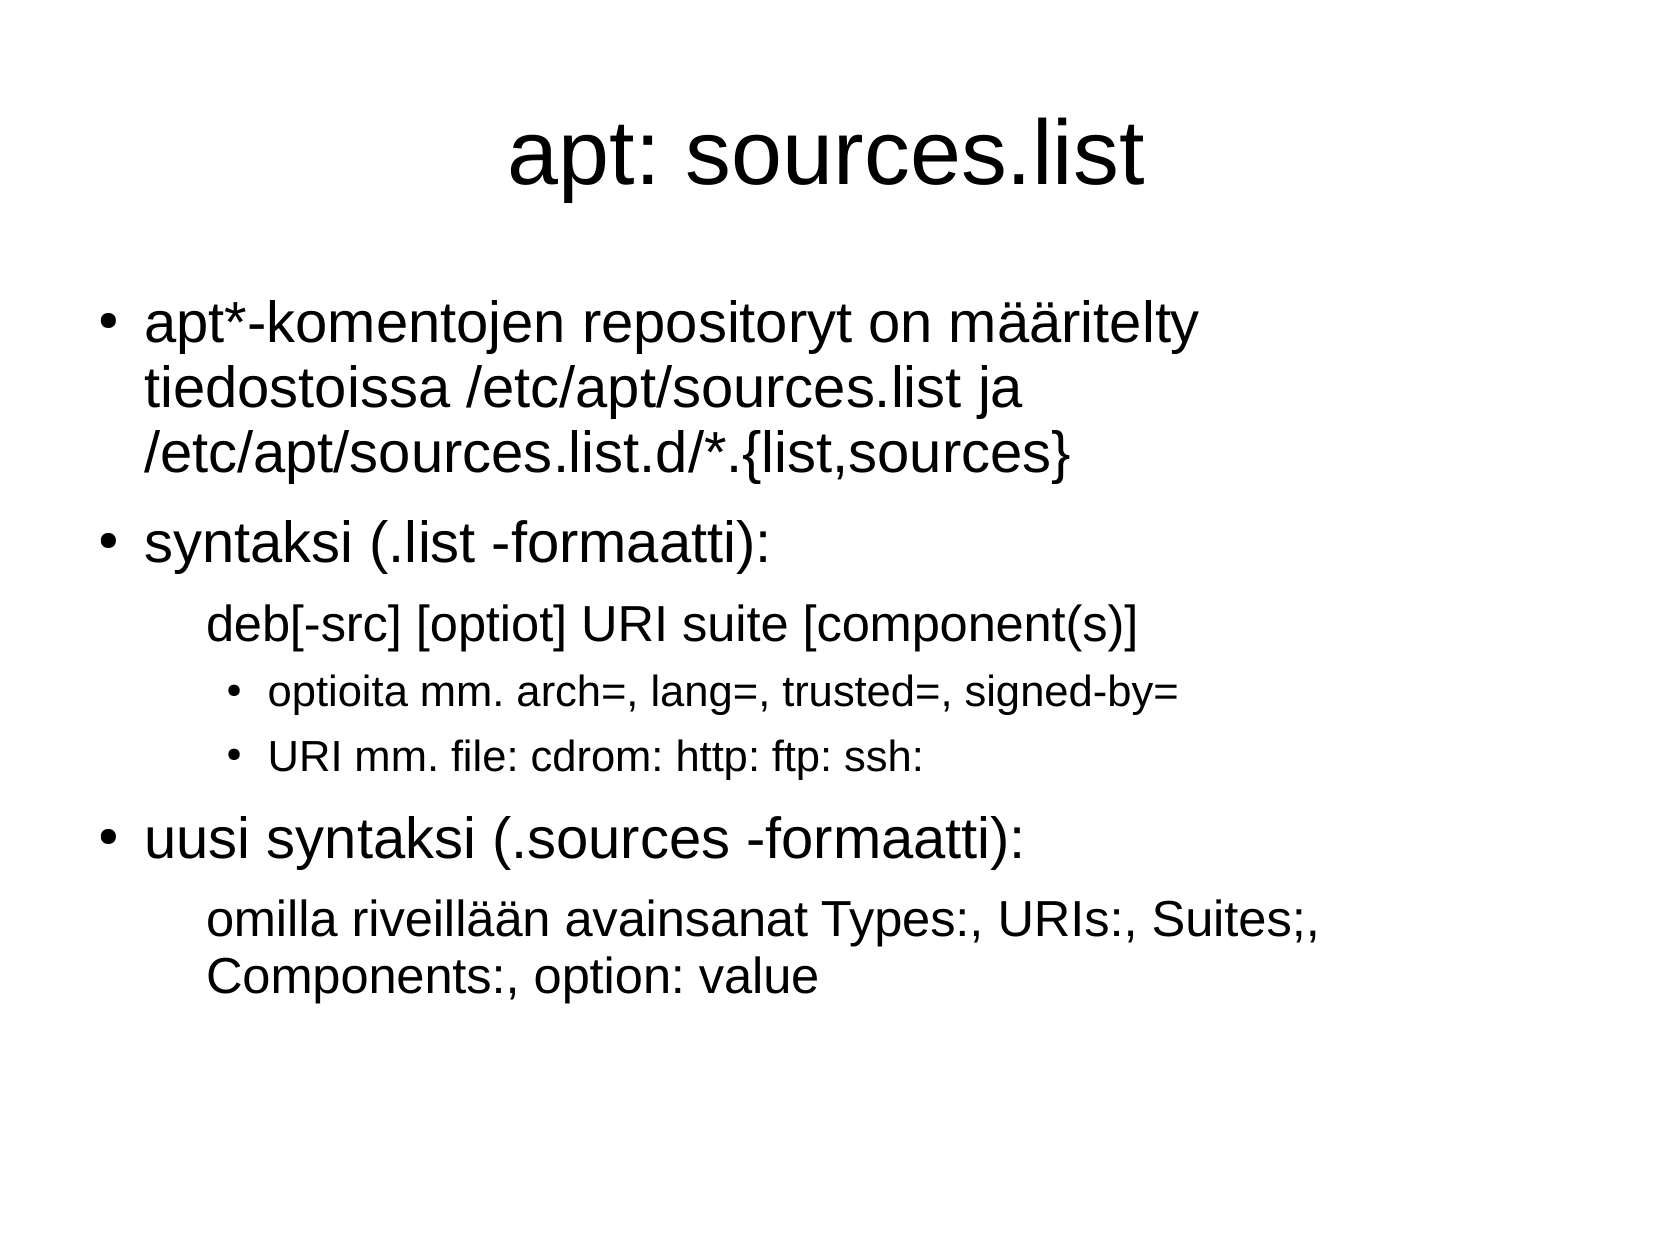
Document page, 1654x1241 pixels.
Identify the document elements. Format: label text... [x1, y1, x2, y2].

list apt*-komentojen repositoryt on määritelty tiedostoissa /etc/apt/sources.list ja /etc/apt/sources.list.d/*.{list,sources} syntaksi (.list -formaatti): deb[-src] [optiot] URI suite [component(s)] optioita mm. arch=, lang=, trusted=, signed-by= URI mm. file: cdrom: http: ftp: ssh: uusi syntaksi (.sources -formaatti): omilla riveillään avainsanat Types:, URIs:, Suites;, Components:, option: value [82, 290, 1571, 1010]
title apt: sources.list [82, 49, 1571, 257]
